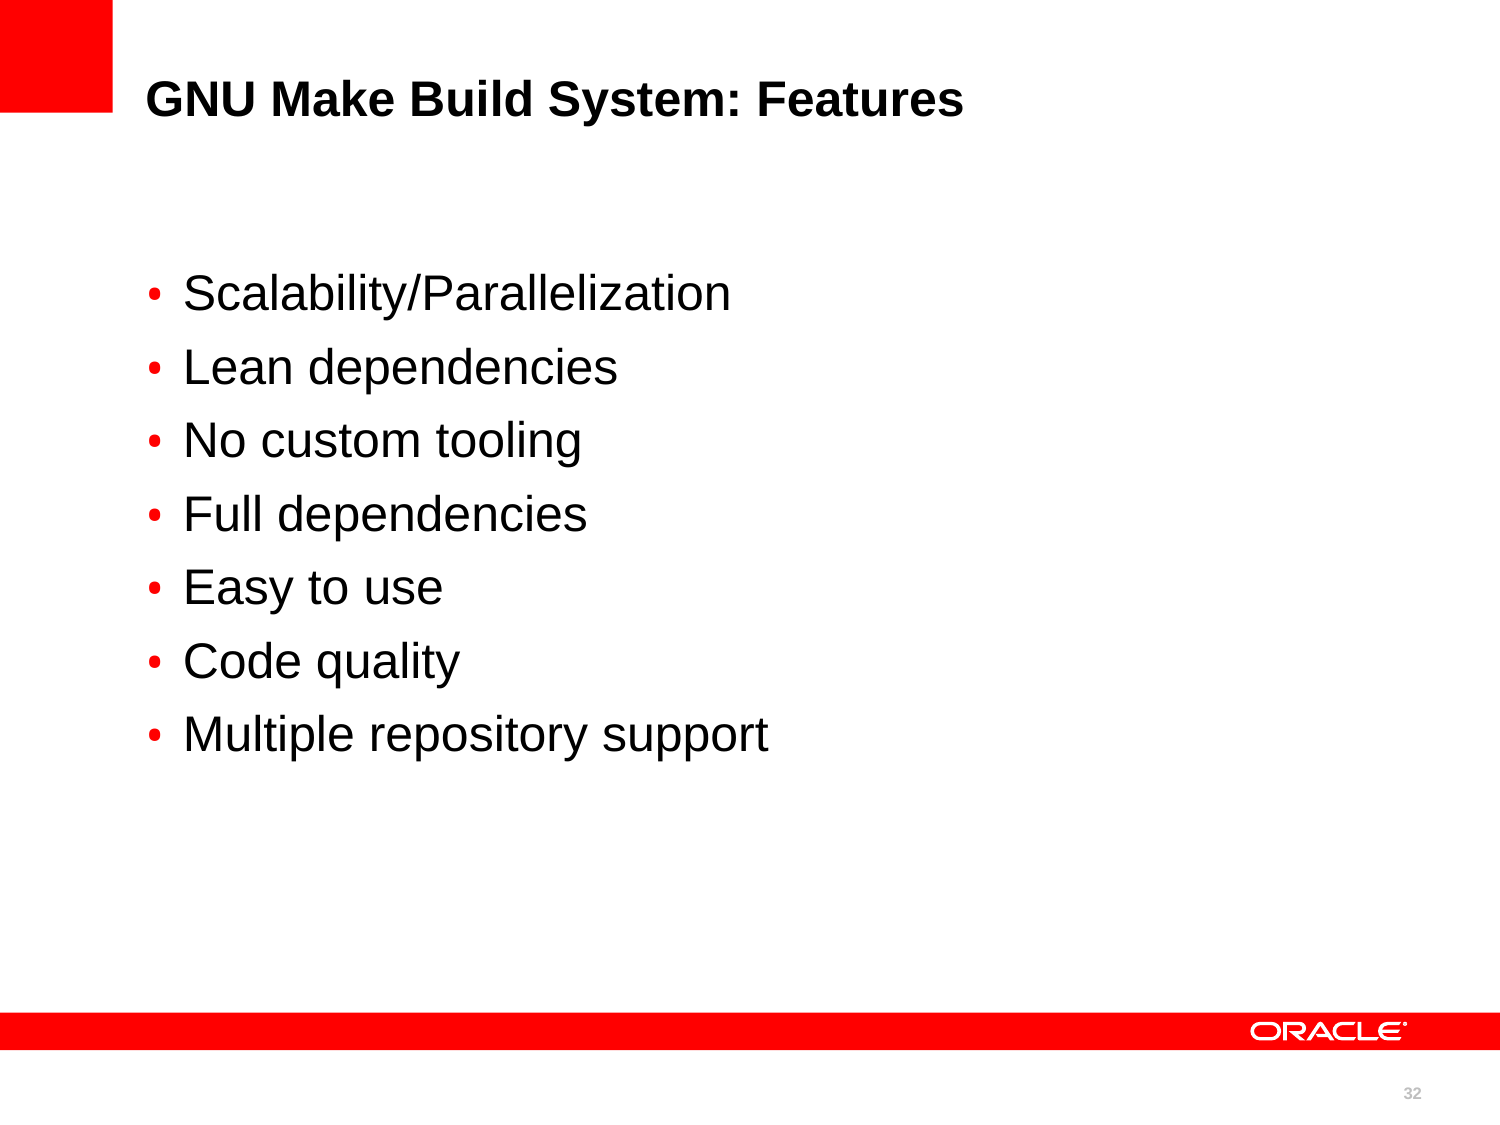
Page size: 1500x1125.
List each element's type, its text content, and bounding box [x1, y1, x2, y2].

title GNU Make Build System: Features [145, 67, 1388, 220]
list Scalability/Parallelization Lean dependencies No custom tooling Full dependencies Easy to use Code quality Multiple repository support [145, 265, 1423, 961]
